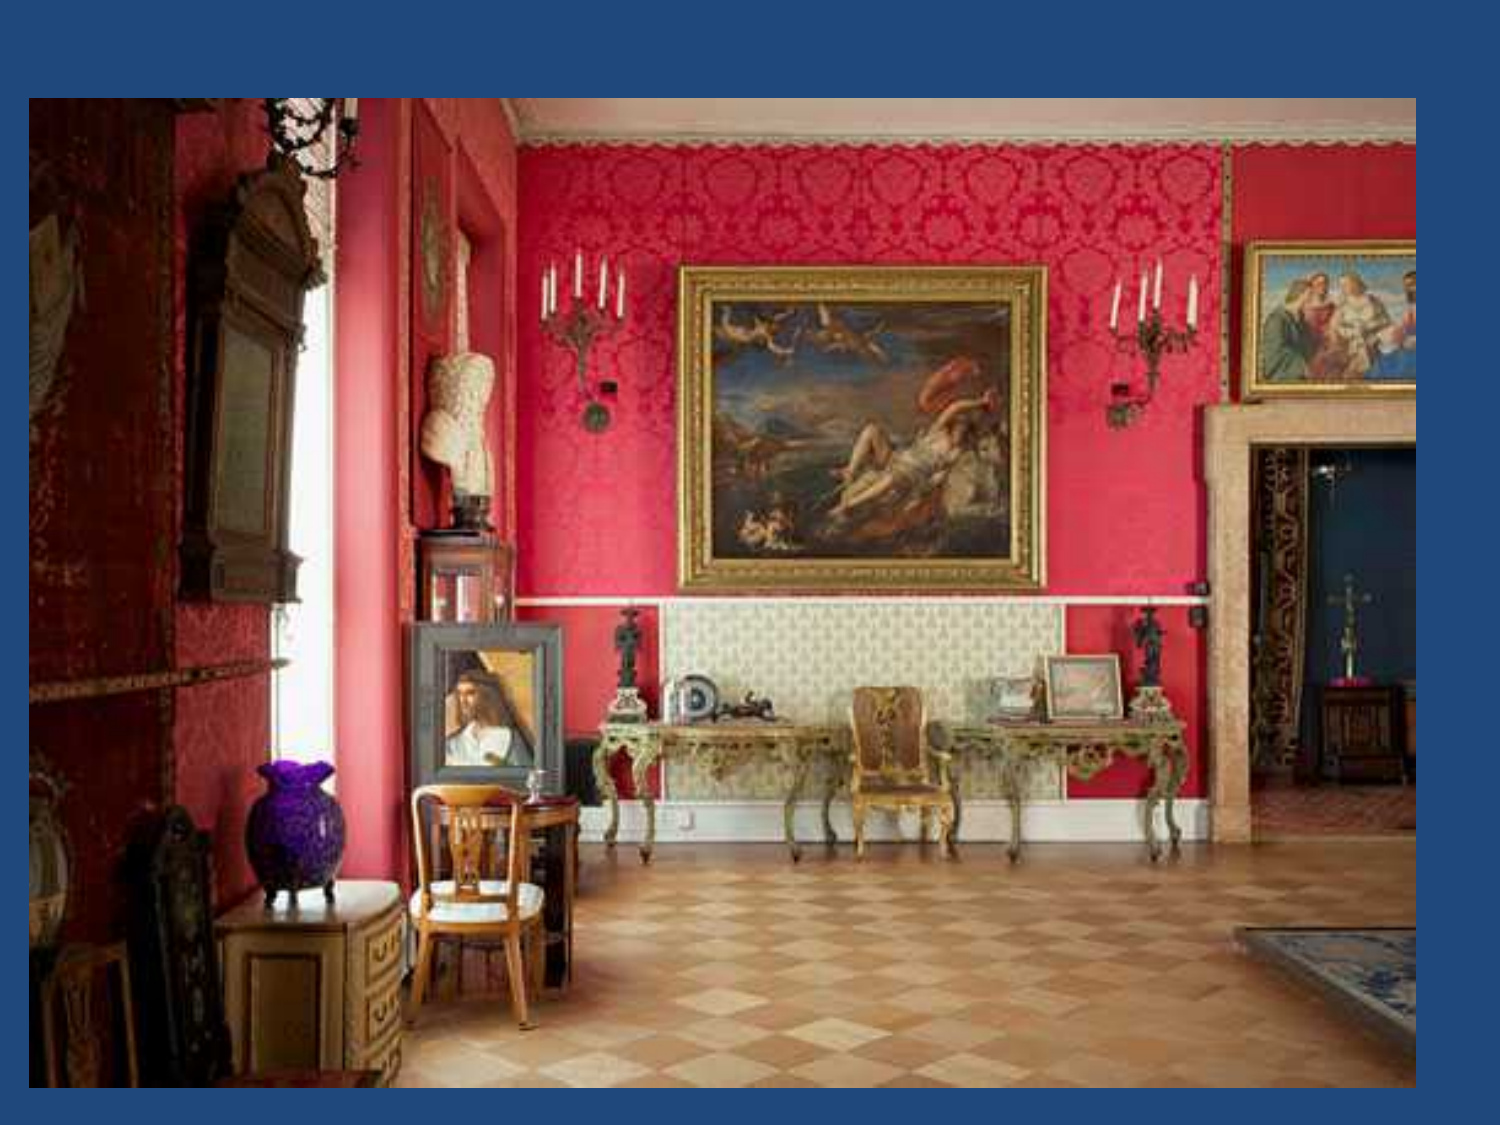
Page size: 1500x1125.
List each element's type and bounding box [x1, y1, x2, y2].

picture [29, 98, 1416, 1088]
